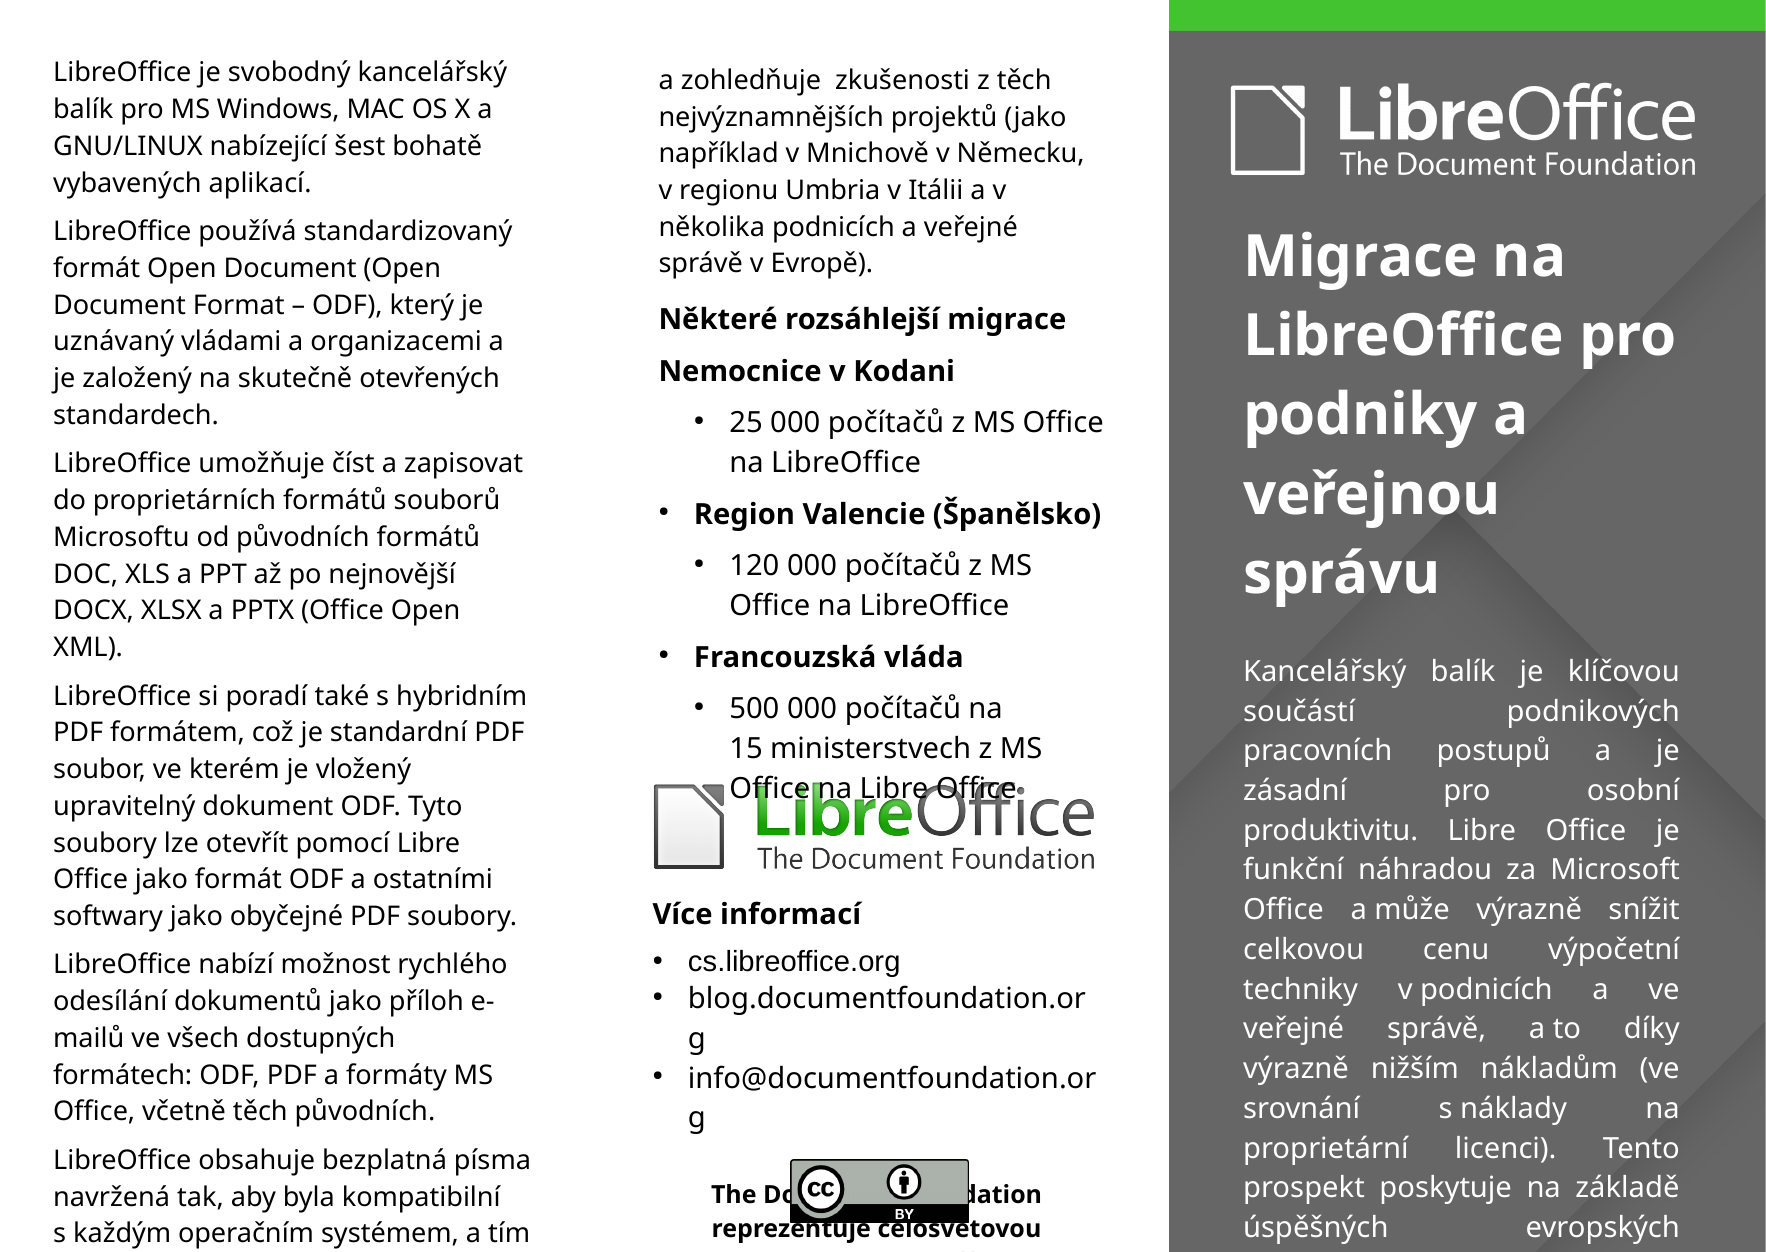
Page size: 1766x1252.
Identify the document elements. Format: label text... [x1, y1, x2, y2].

picture [1169, 0, 1766, 1252]
picture [790, 1159, 969, 1223]
text_box Více informací cs.libreoffice.org blog.documentfoundation.org info@documentfoundation.org The Document Foundation reprezentuje celosvětovou komunitu LibreOffice [637, 885, 1117, 1196]
text_box a zohledňuje zkušenosti z těch nejvýznamnějších projektů (jako například v Mnichově v Německu, v regionu Umbria v Itálii a v několika podnicích a veřejné správě v Evropě). Některé rozsáhlejší migrace Nemocnice v Kodani 25 000 počítačů z MS Office na LibreOffice Region Valencie (Španělsko) 120 000 počítačů z MS Office na LibreOffice Francouzská vláda 500 000 počítačů na 15 ministerstvech z MS Office na Libre Office [643, 53, 1123, 798]
picture [618, 744, 1128, 907]
text_box Migrace na LibreOffice pro podniky a veřejnou správu Kancelářský balík je klíčovou součástí podnikových pracovních postupů a je zásadní pro osobní produktivitu. Libre Office je funkční náhradou za Microsoft Office a může výrazně snížit celkovou cenu výpočetní techniky v podnicích a ve veřejné správě, a to díky výrazně nižším nákladům (ve srovnání s náklady na proprietární licenci). Tento prospekt poskytuje na základě úspěšných evropských případových studií přehled o tom, jak migrace probíhá. [1228, 215, 1695, 1219]
text_box LibreOffice je svobodný kancelářský balík pro MS Windows, MAC OS X a GNU/LINUX nabízející šest bohatě vybavených aplikací. LibreOffice používá standardizovaný formát Open Document (Open Document Format – ODF), který je uznávaný vládami a organizacemi a je založený na skutečně otevřených standardech. LibreOffice umožňuje číst a zapisovat do proprietárních formátů souborů Microsoftu od původních formátů DOC, XLS a PPT až po nejnovější DOCX, XLSX a PPTX (Office Open XML). LibreOffice si poradí také s hybridním PDF formátem, což je standardní PDF soubor, ve kterém je vložený upravitelný dokument ODF. Tyto soubory lze otevřít pomocí Libre Office jako formát ODF a ostatními softwary jako obyčejné PDF soubory. LibreOffice nabízí možnost rychlého odesílání dokumentů jako příloh e-mailů ve všech dostupných formátech: ODF, PDF a formáty MS Office, včetně těch původních. LibreOffice obsahuje bezplatná písma navržená tak, aby byla kompatibilní s každým operačním systémem, a tím pádem schopná dále zvyšovat míru interoperability. Migrační protokol LibreOffice Protokol je referencí pro migrace [53, 53, 532, 1252]
